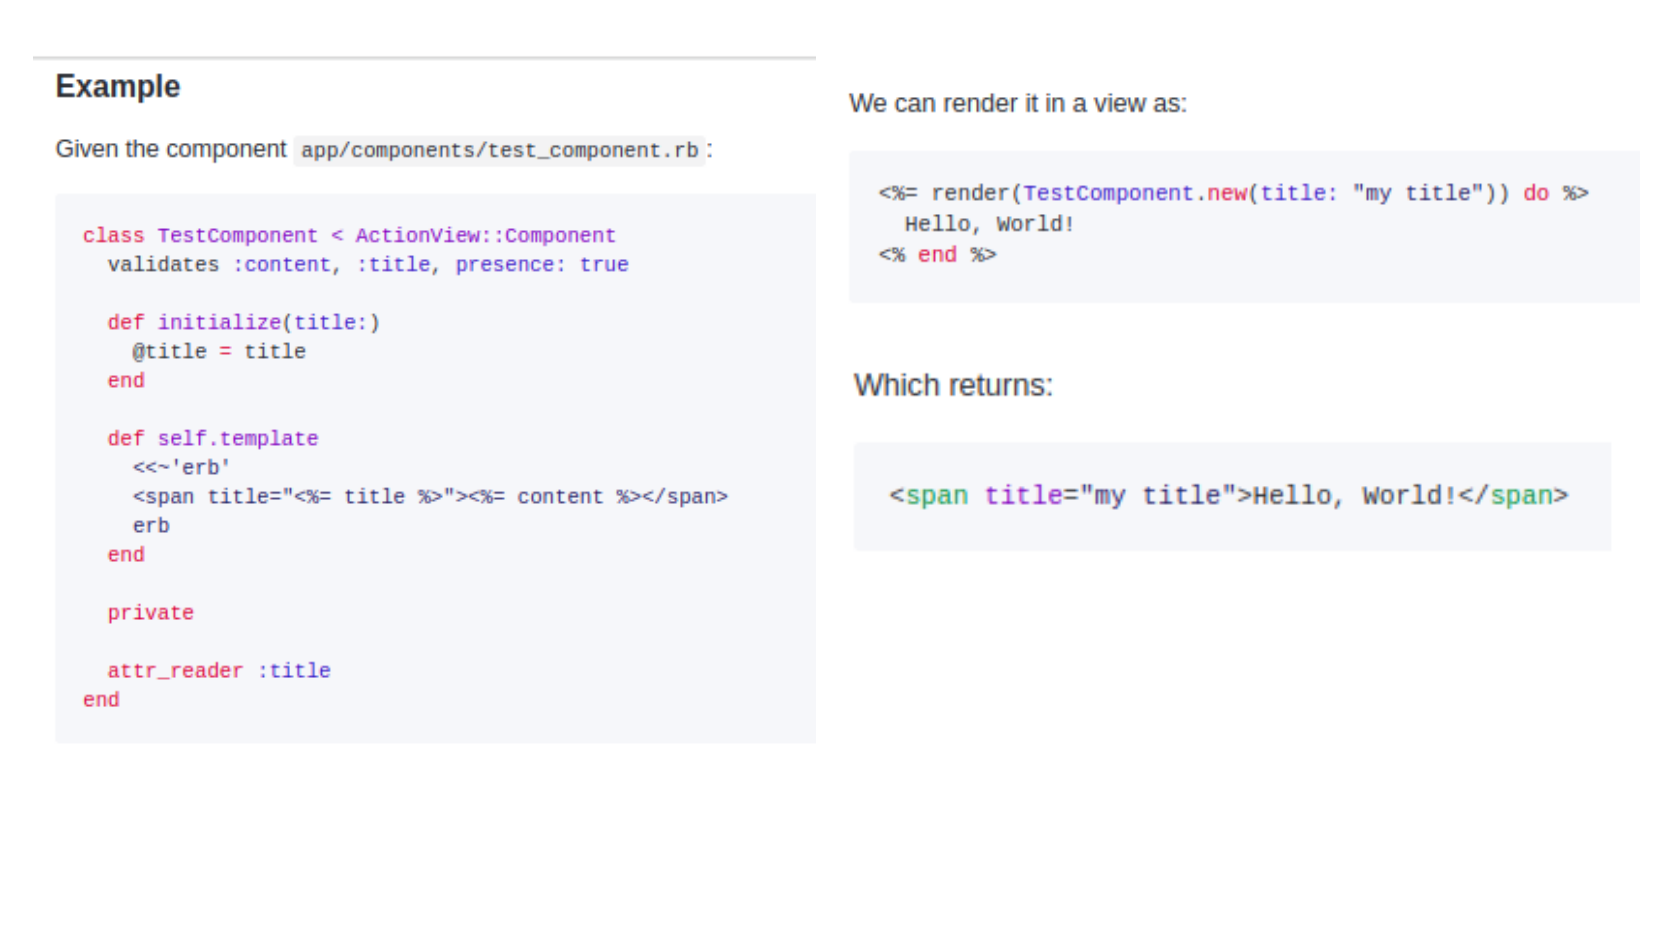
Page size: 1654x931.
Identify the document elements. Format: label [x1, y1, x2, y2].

picture [843, 350, 1612, 591]
picture [33, 53, 816, 744]
picture [839, 80, 1640, 321]
